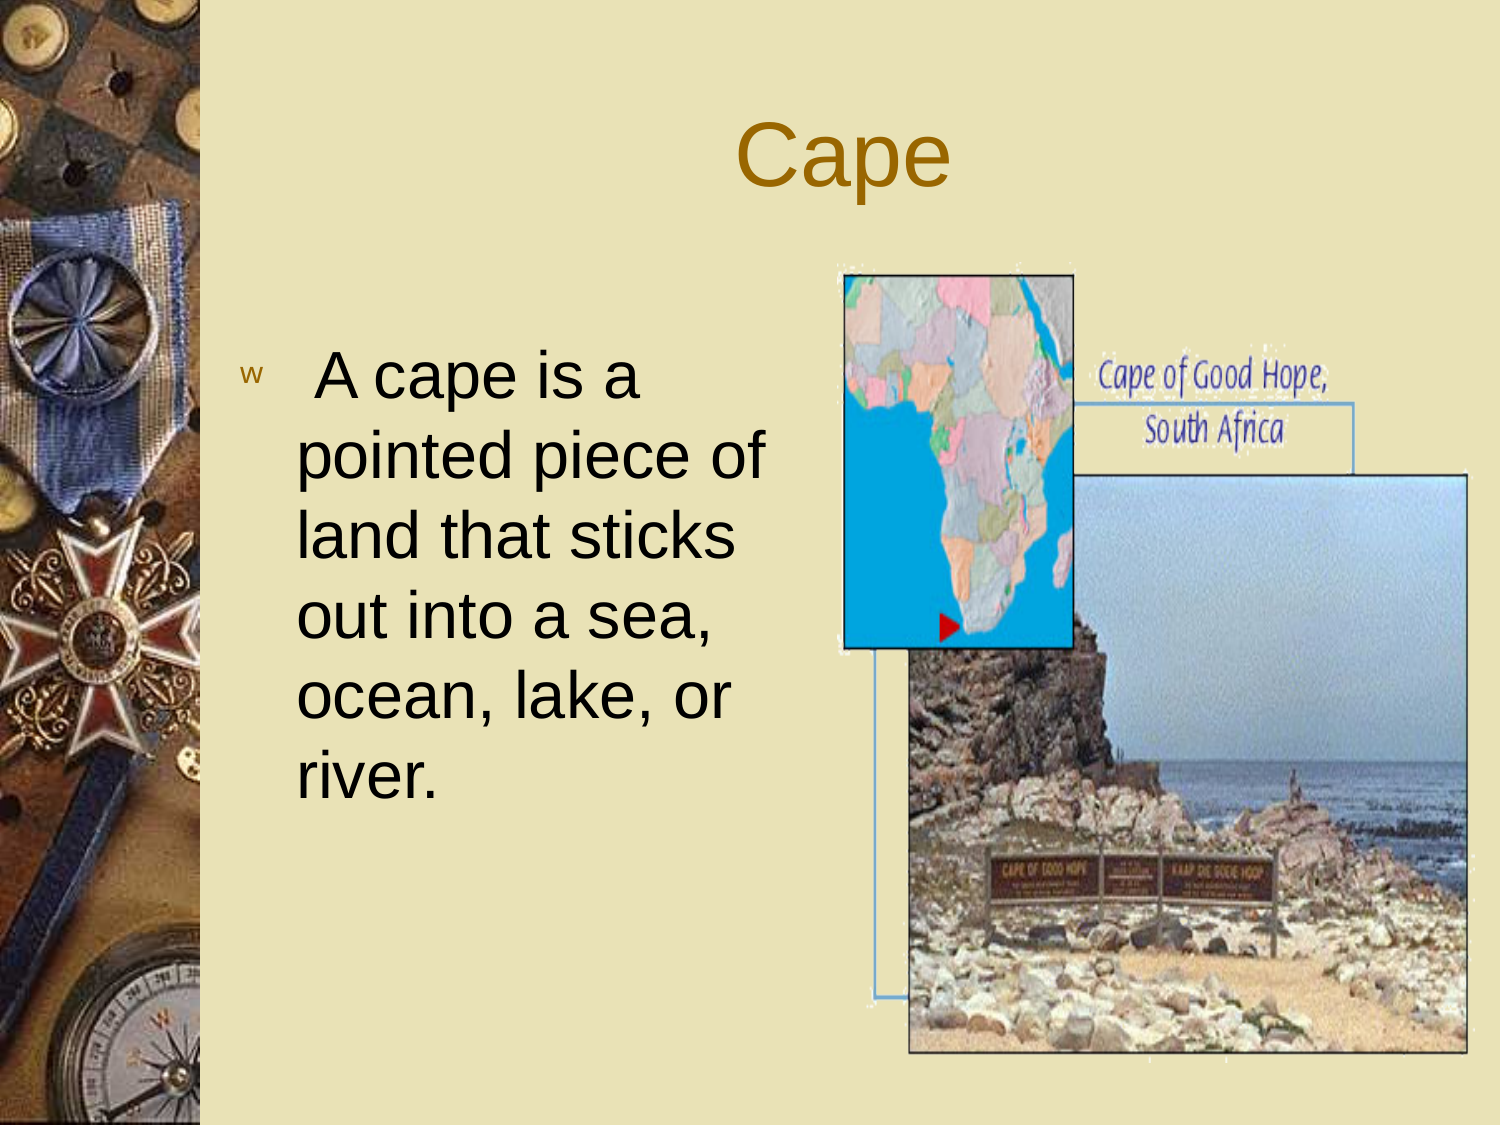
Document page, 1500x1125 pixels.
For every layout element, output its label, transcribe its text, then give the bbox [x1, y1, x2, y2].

list A cape is a pointed piece of land that sticks out into a sea, ocean, lake, or river. [225, 324, 837, 1000]
picture [837, 262, 1475, 1063]
picture [0, 0, 200, 1125]
title Cape [225, 87, 1463, 275]
